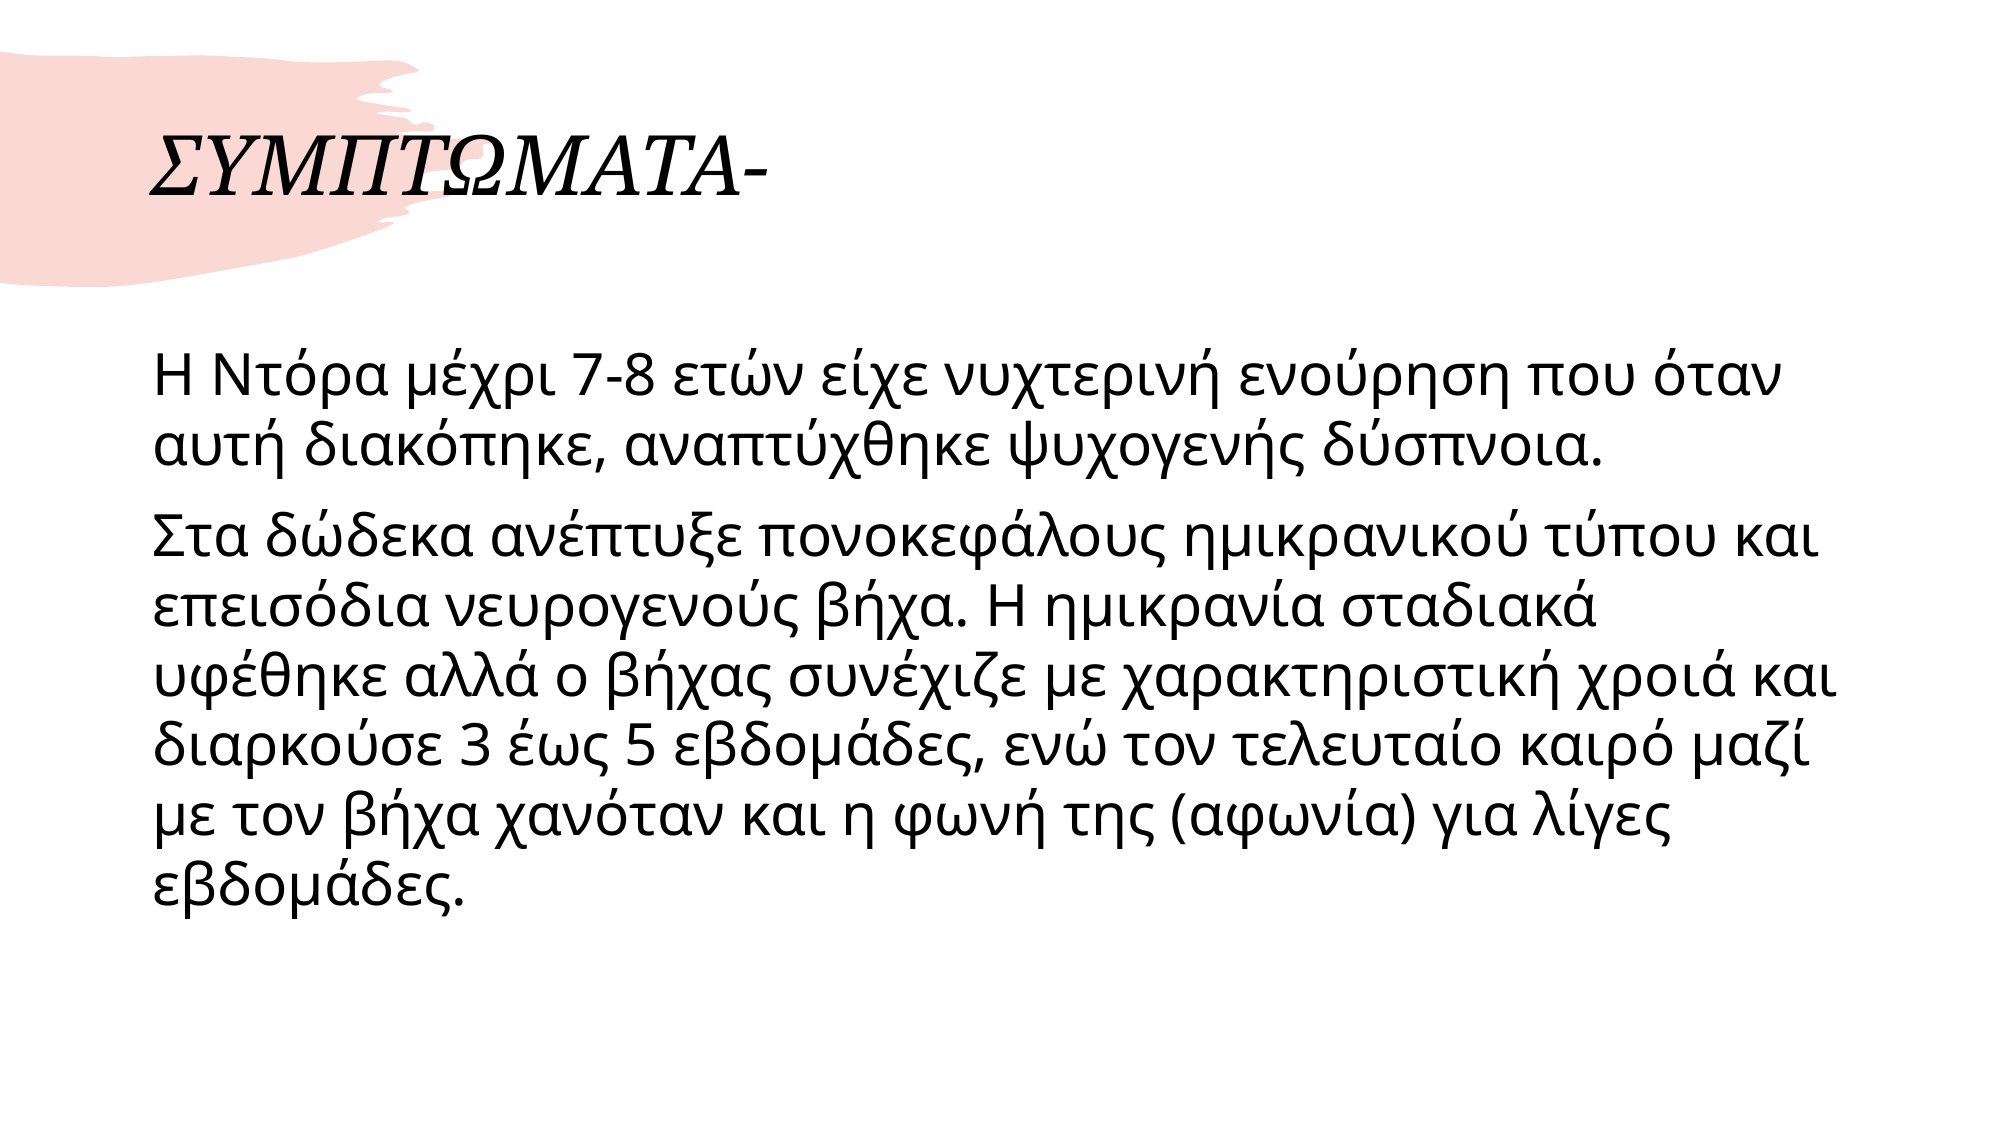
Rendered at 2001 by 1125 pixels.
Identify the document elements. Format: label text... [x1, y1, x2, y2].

list Η Ντόρα μέχρι 7-8 ετών είχε νυχτερινή ενούρηση που όταν αυτή διακόπηκε, αναπτύχθηκε ψυχογενής δύσπνοια. Στα δώδεκα ανέπτυξε πονοκεφάλους ημικρανικού τύπου και επεισόδια νευρογενούς βήχα. Η ημικρανία σταδιακά υφέθηκε αλλά ο βήχας συνέχιζε με χαρακτηριστική χροιά και διαρκούσε 3 έως 5 εβδομάδες, ενώ τον τελευταίο καιρό μαζί με τον βήχα χανόταν και η φωνή της (αφωνία) για λίγες εβδομάδες. [137, 329, 1863, 1013]
title ΣΥΜΠΤΩΜΑΤΑ- [137, 59, 1863, 278]
